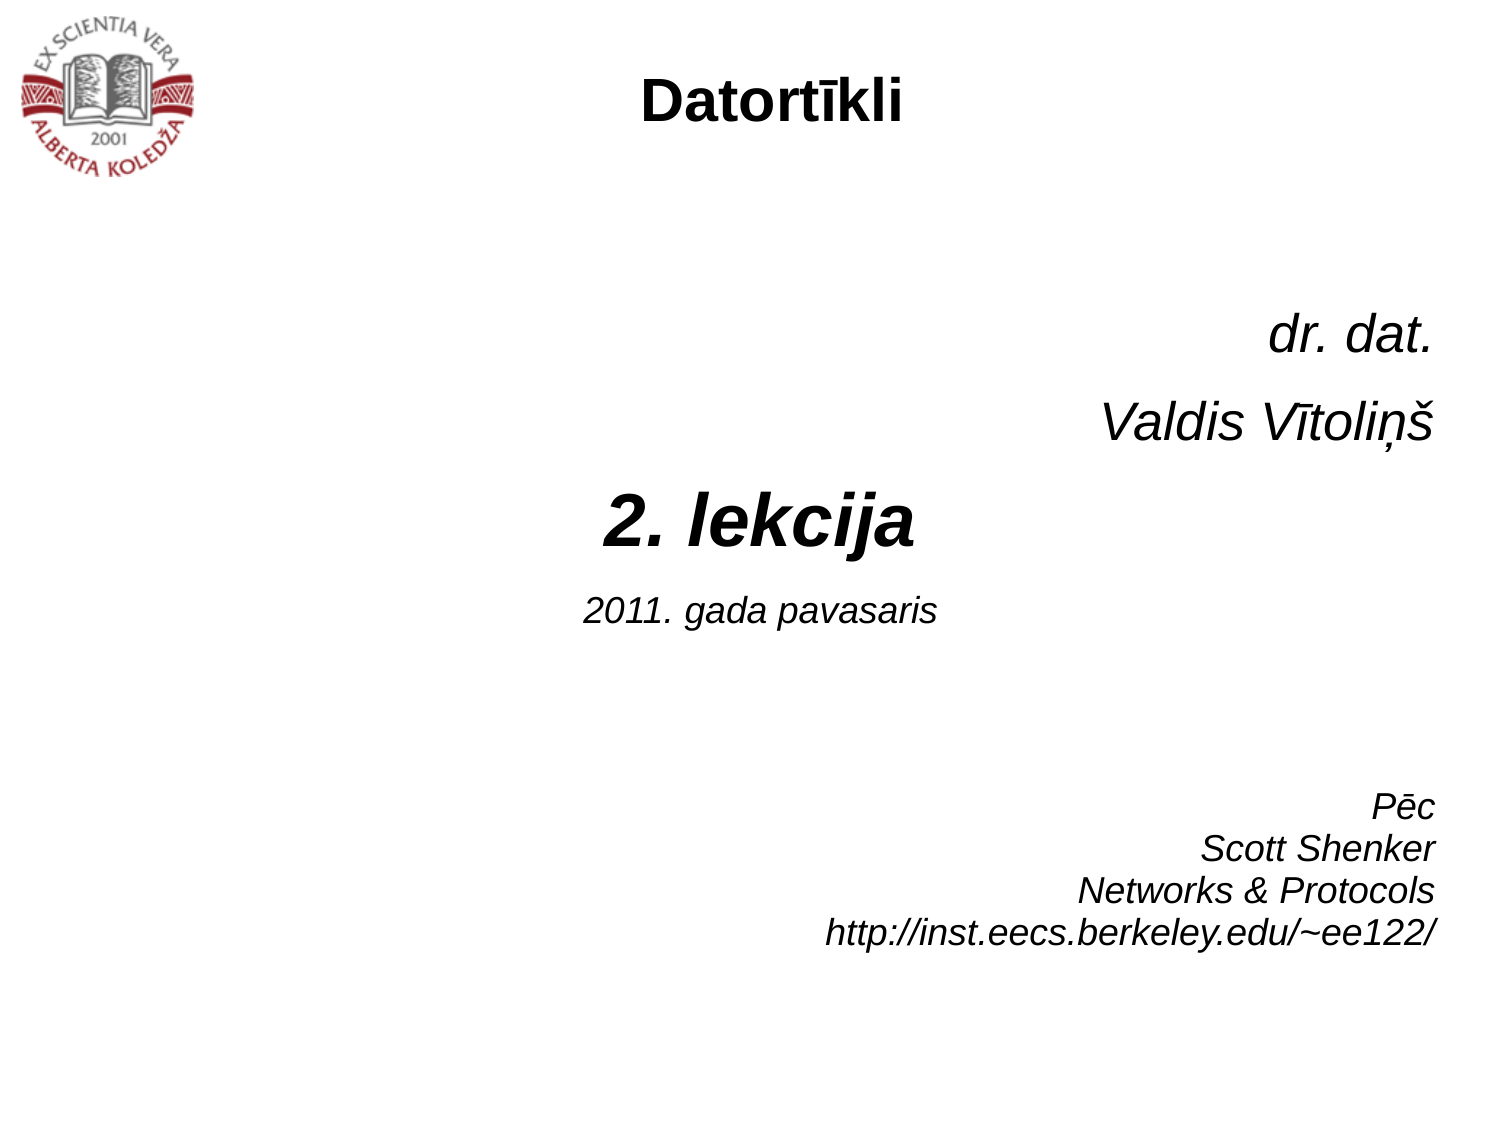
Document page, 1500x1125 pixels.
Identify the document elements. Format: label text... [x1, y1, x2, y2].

list dr. dat. Valdis Vītoliņš 2. lekcija 2011. gada pavasaris Pēc Scott Shenker Networks & Protocols http://inst.eecs.berkeley.edu/~ee122/ [85, 216, 1436, 1035]
picture [21, 16, 194, 177]
title Datortīkli [187, 44, 1359, 150]
